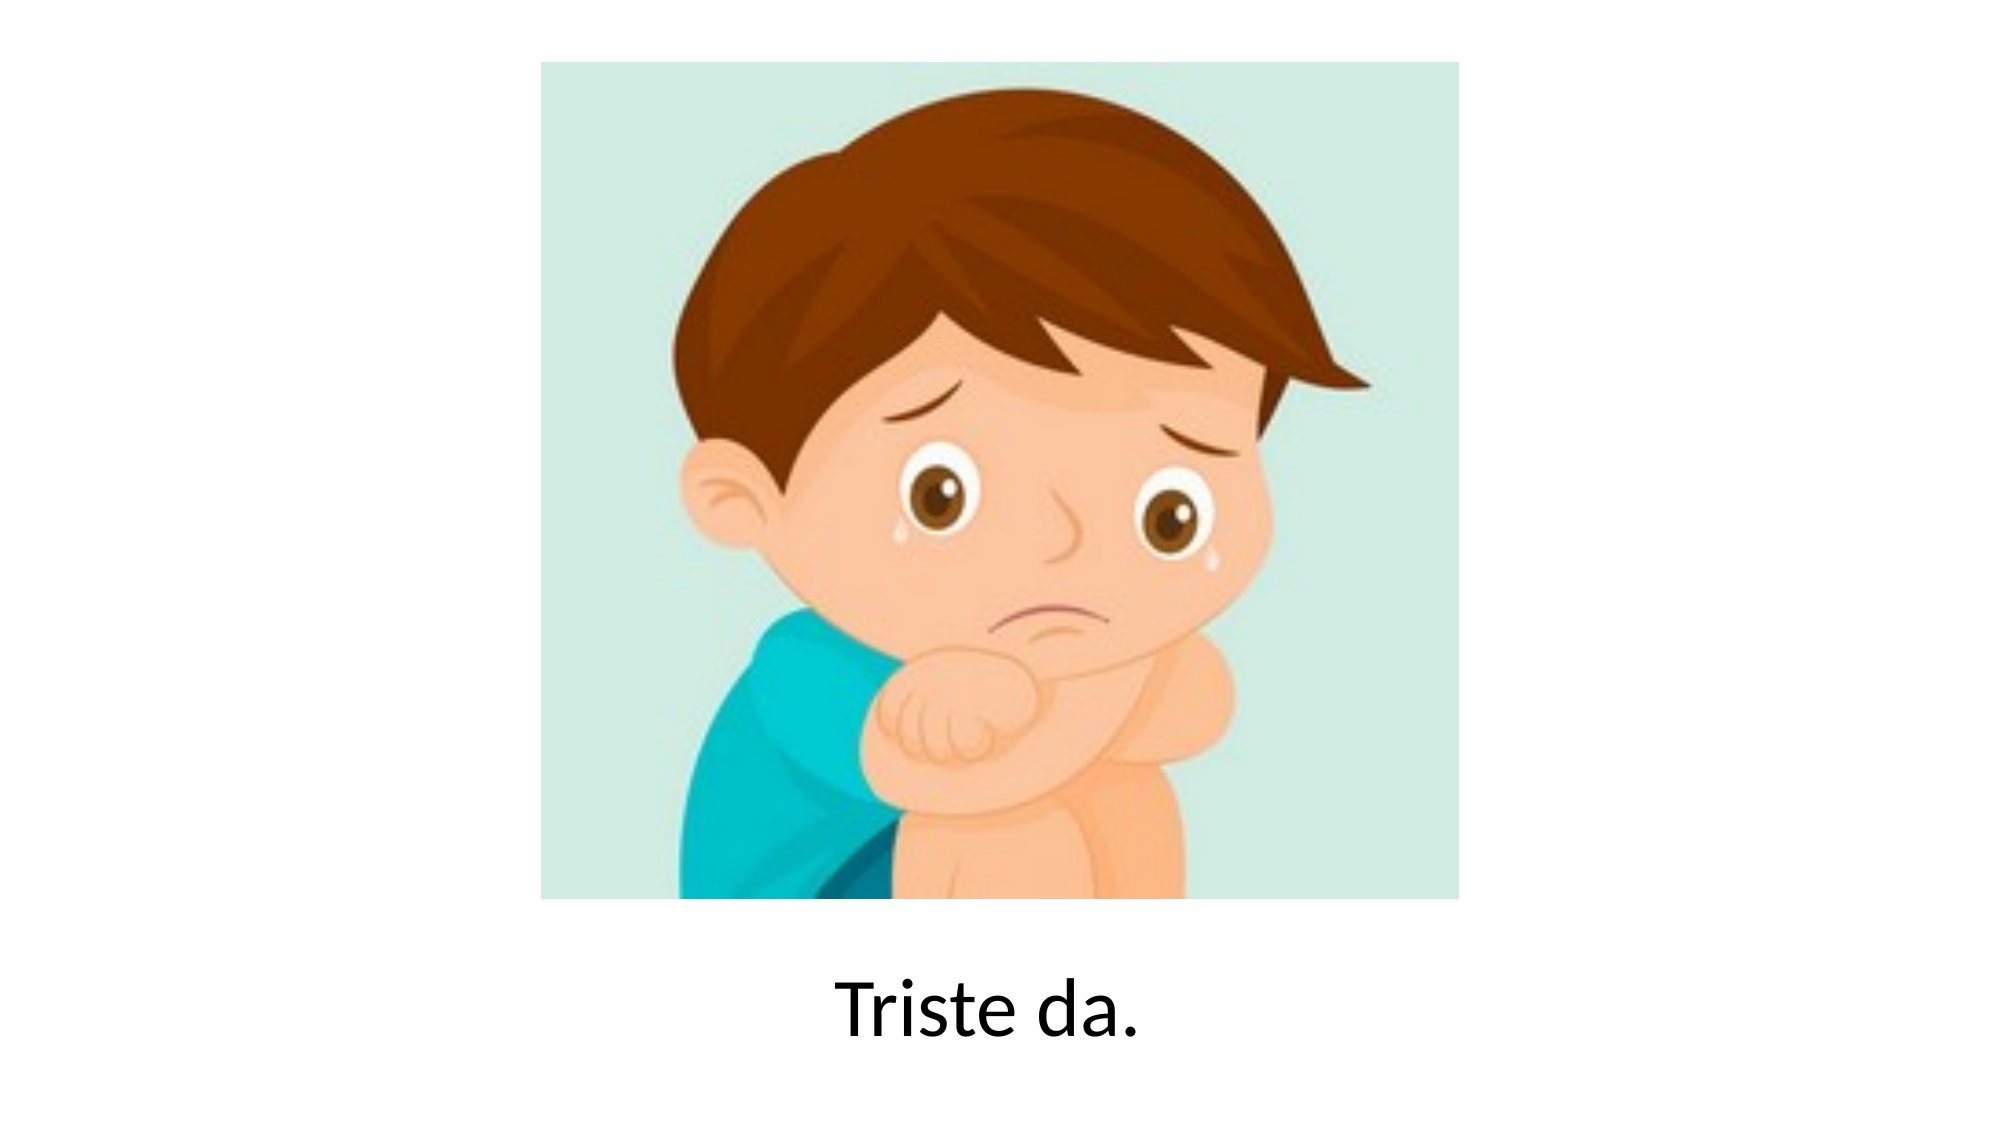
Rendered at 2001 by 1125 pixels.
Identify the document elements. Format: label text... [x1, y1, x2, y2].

text_box Triste da. [819, 945, 1181, 1061]
picture [541, 62, 1459, 899]
